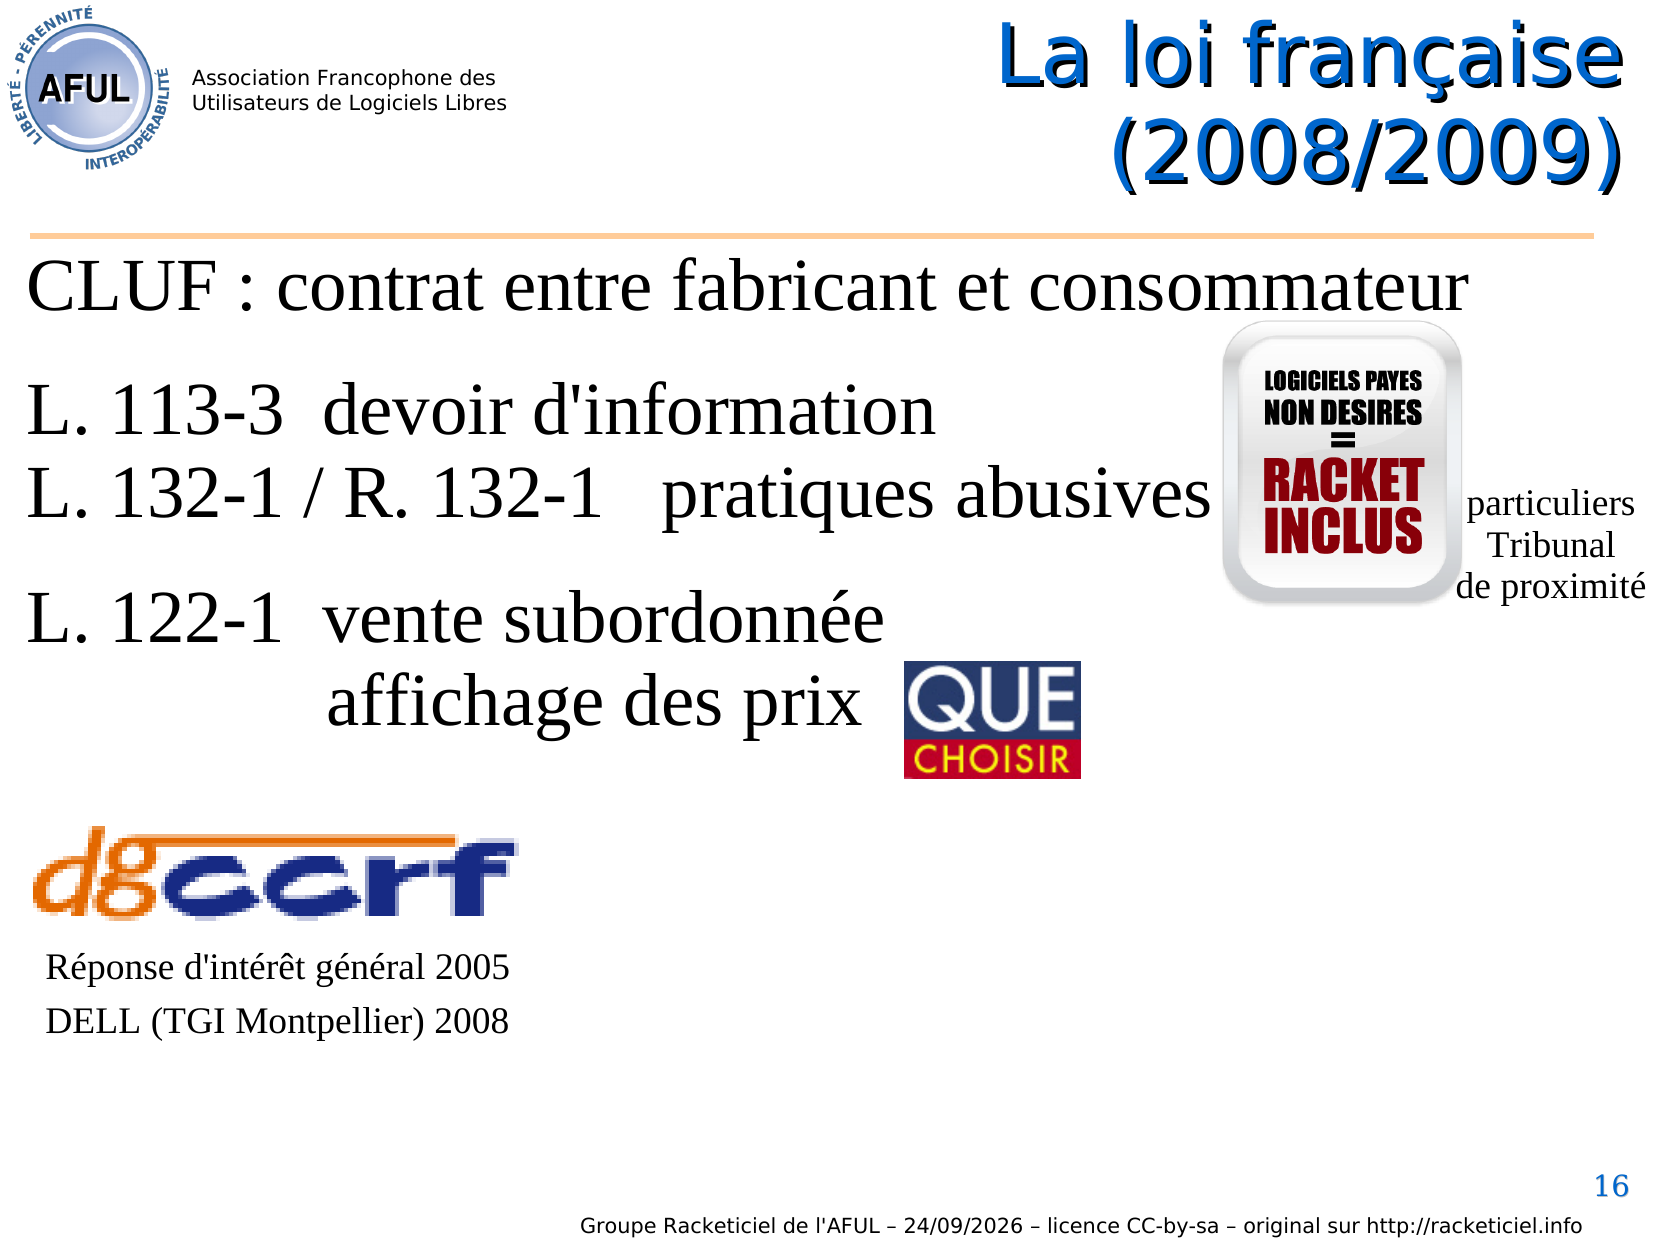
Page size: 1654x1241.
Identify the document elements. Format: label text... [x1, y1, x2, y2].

text_box particuliers Tribunal de proximité [1440, 474, 1654, 626]
text_box DELL (TGI Montpellier) 2008 [30, 992, 525, 1053]
picture [0, 0, 178, 178]
picture [904, 661, 1081, 779]
text_box CLUF : contrat entre fabricant et consommateur L. 113-3 devoir d'information L. 132-1 / R. 132-1 pratiques abusives L. 122-1 vente subordonnée affichage des prix [11, 236, 1486, 796]
text_box Réponse d'intérêt général 2005 [30, 938, 526, 1000]
title La loi française (2008/2009) [501, 7, 1625, 200]
picture [29, 826, 519, 921]
